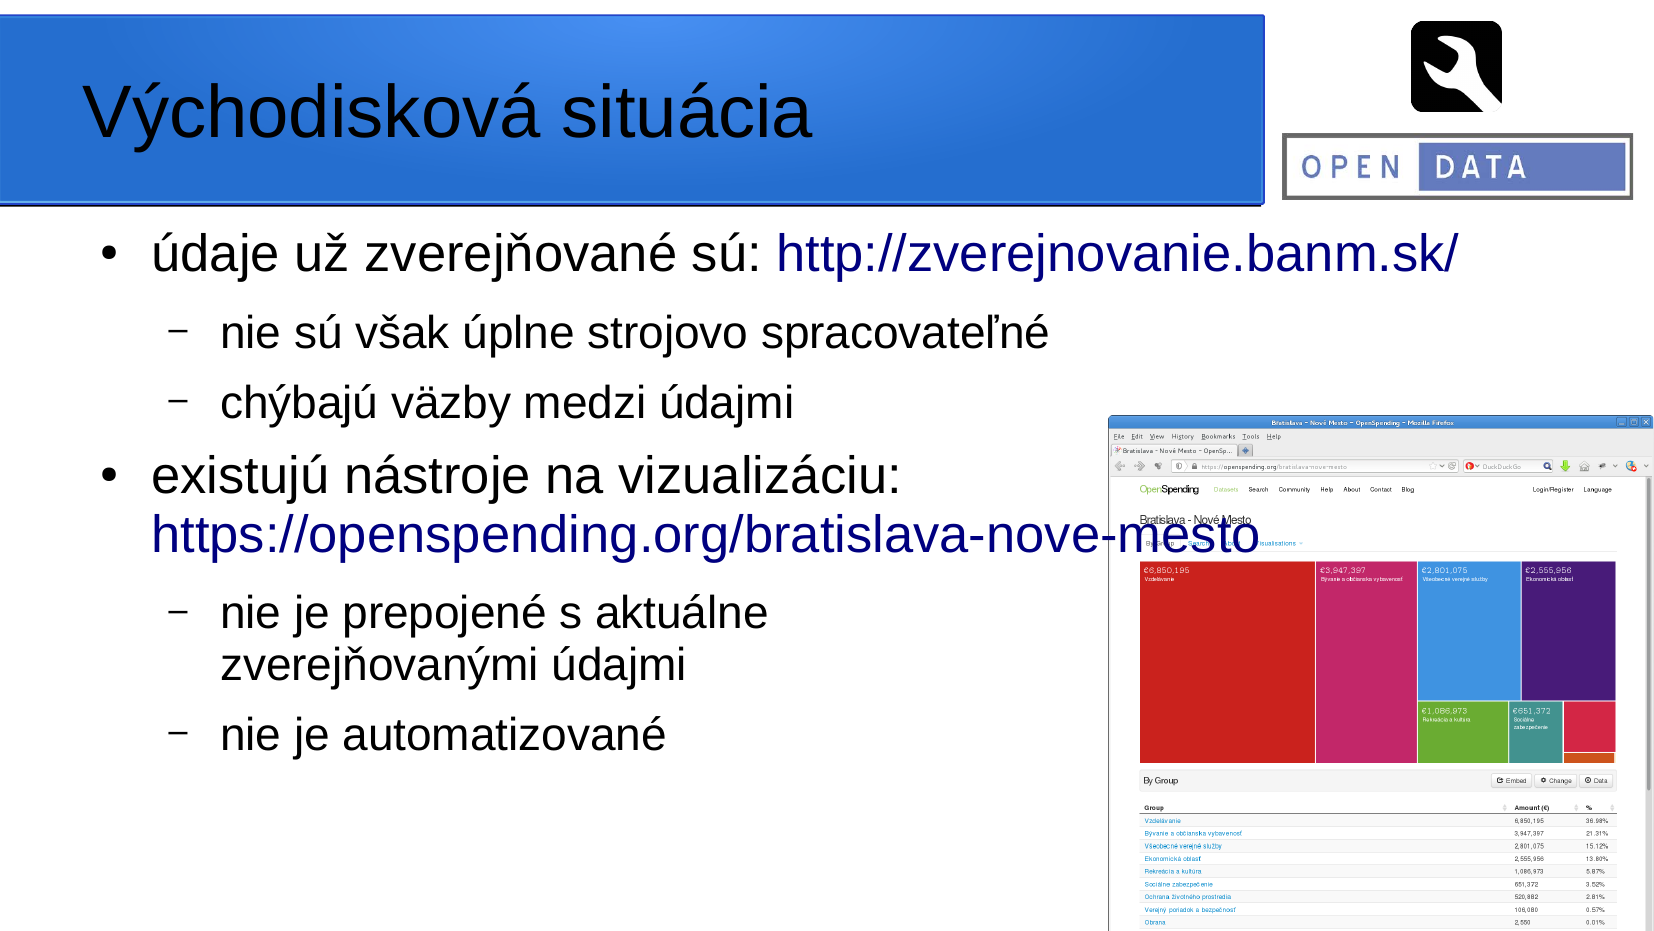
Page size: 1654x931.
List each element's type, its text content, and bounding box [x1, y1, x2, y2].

title Východisková situácia [82, 35, 1235, 189]
picture [1108, 415, 1654, 931]
picture [1411, 21, 1502, 112]
picture [1282, 133, 1634, 200]
list údaje už zverejňované sú: http://zverejnovanie.banm.sk/ nie sú však úplne strojovo spracovateľné chýbajú väzby medzi údajmi existujú nástroje na vizualizáciu: https://openspending.org/bratislava-nove-mesto nie je prepojené s aktuálne zverejňovanými údajmi nie je automatizované [82, 224, 1571, 764]
